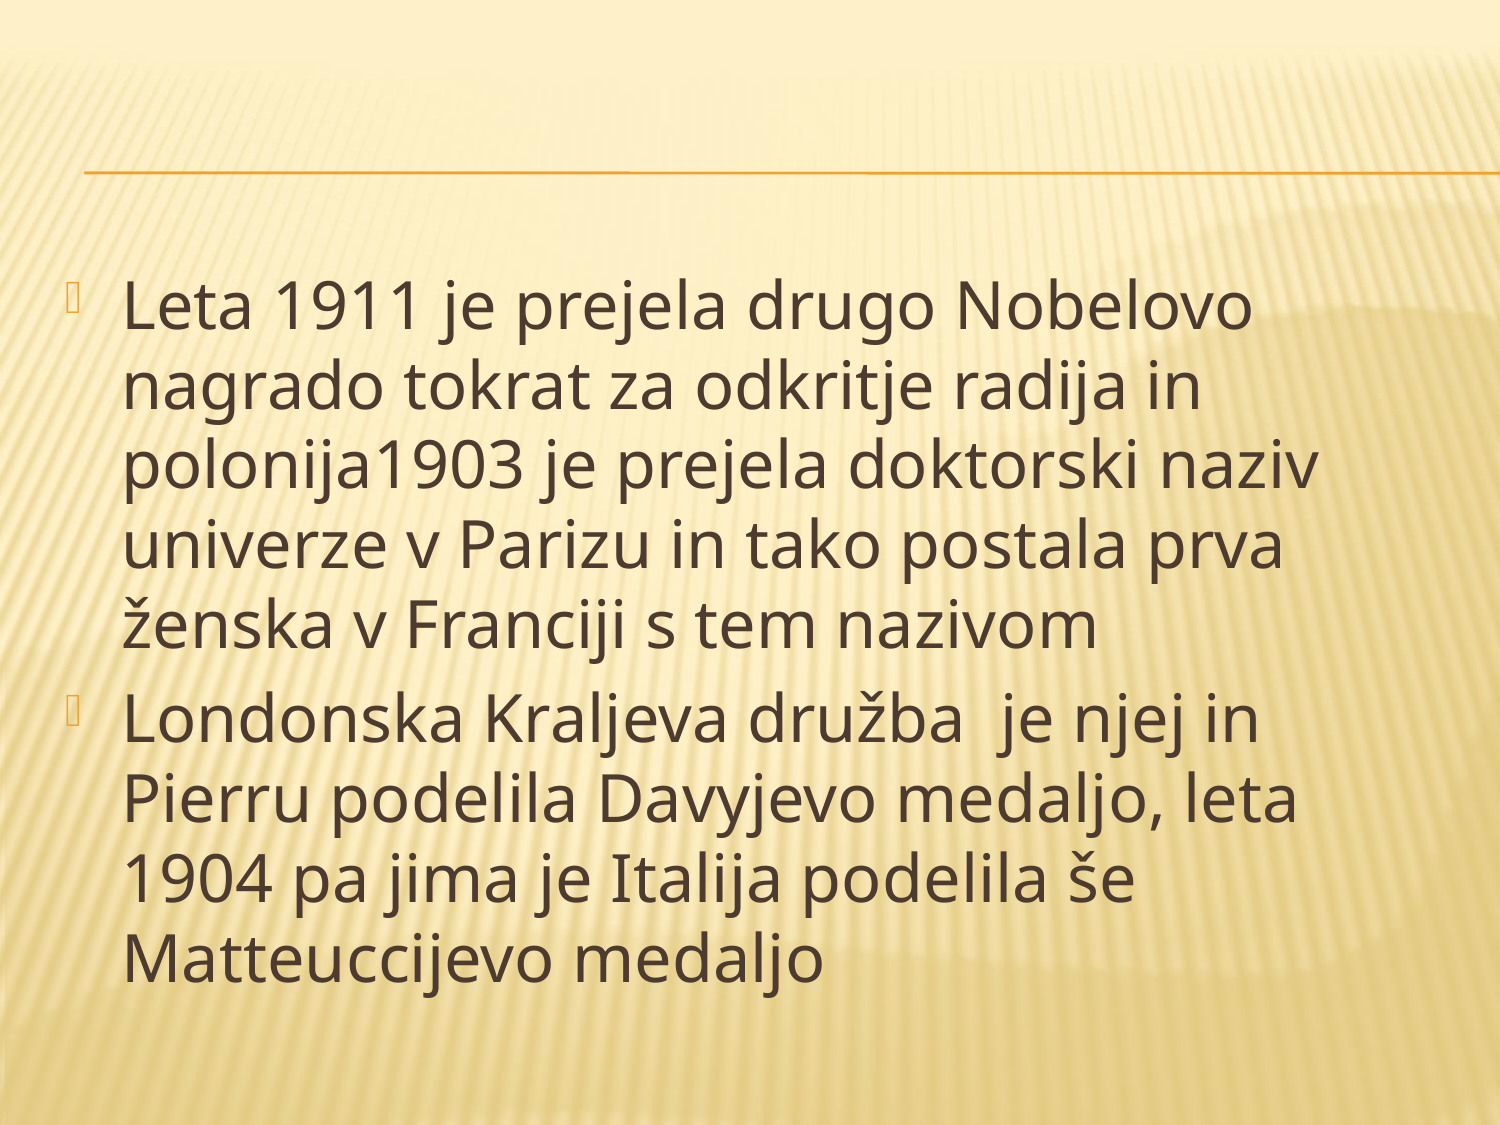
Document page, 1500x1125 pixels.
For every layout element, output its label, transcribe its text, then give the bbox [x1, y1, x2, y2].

picture [0, 0, 1500, 1125]
list Leta 1911 je prejela drugo Nobelovo nagrado tokrat za odkritje radija in polonija1903 je prejela doktorski naziv univerze v Parizu in tako postala prva ženska v Franciji s tem nazivom Londonska Kraljeva družba je njej in Pierru podelila Davyjevo medaljo, leta 1904 pa jima je Italija podelila še Matteuccijevo medaljo [50, 254, 1475, 998]
